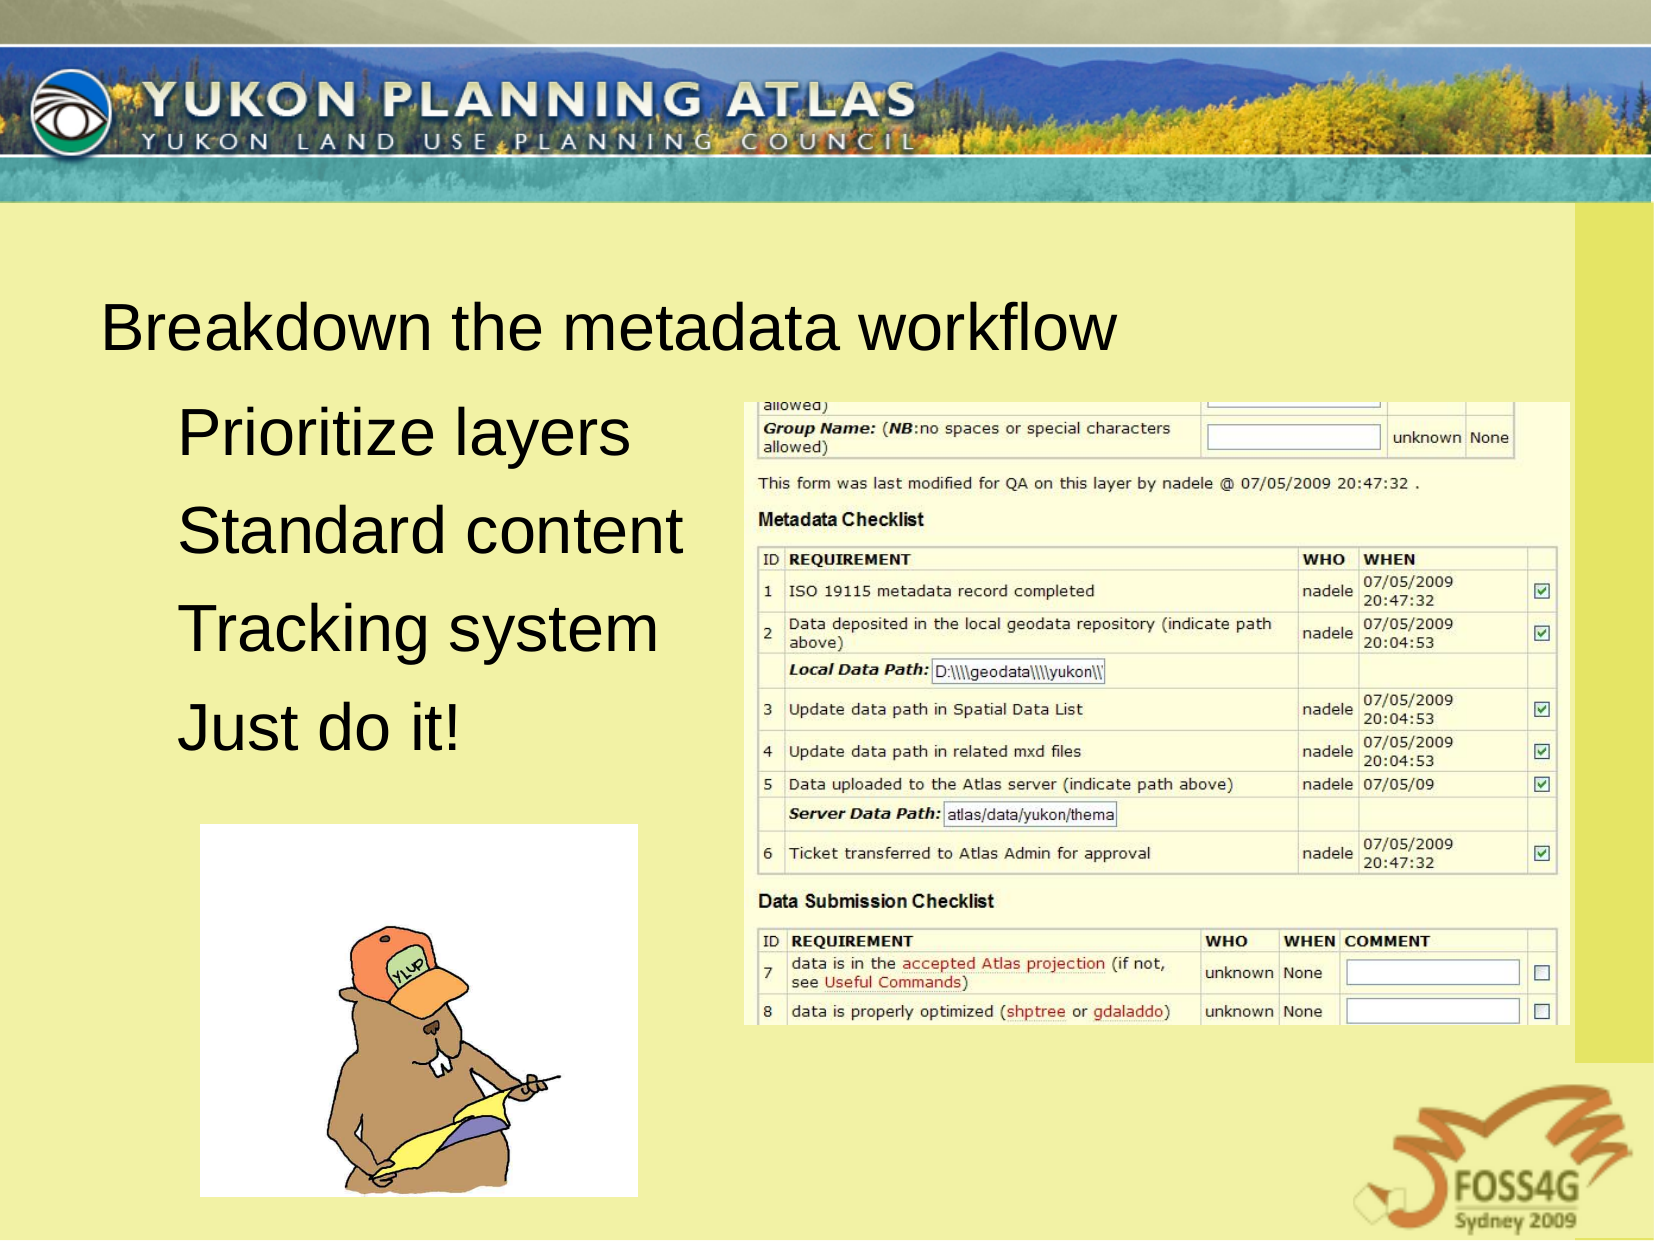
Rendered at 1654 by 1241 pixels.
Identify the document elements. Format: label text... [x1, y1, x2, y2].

picture [744, 402, 1570, 1025]
list Breakdown the metadata workflow Prioritize layers Standard content Tracking system Just do it! [82, 290, 1571, 1094]
picture [0, 0, 1651, 201]
picture [200, 824, 638, 1197]
